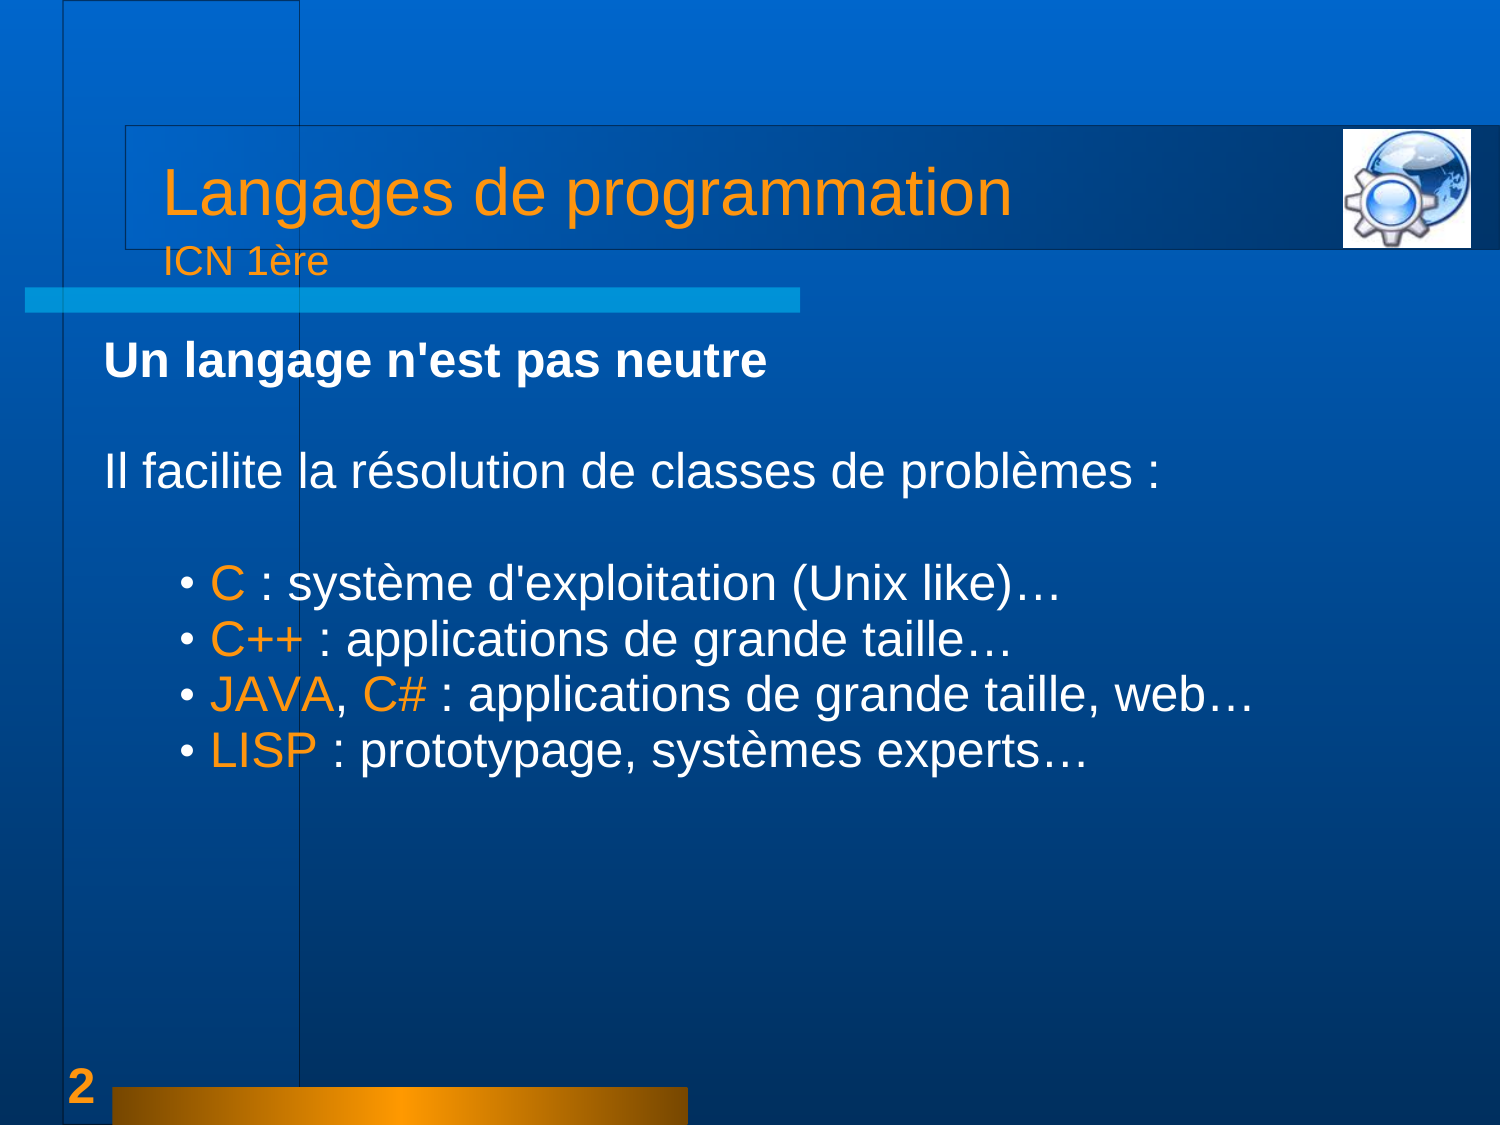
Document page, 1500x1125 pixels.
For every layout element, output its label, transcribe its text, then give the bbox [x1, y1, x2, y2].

picture [1343, 129, 1471, 248]
text_box Un langage n'est pas neutre Il facilite la résolution de classes de problèmes : C : système d'exploitation (Unix like)… C++ : applications de grande taille… JAVA, C# : applications de grande taille, web… LISP : prototypage, systèmes experts… [88, 324, 1359, 975]
